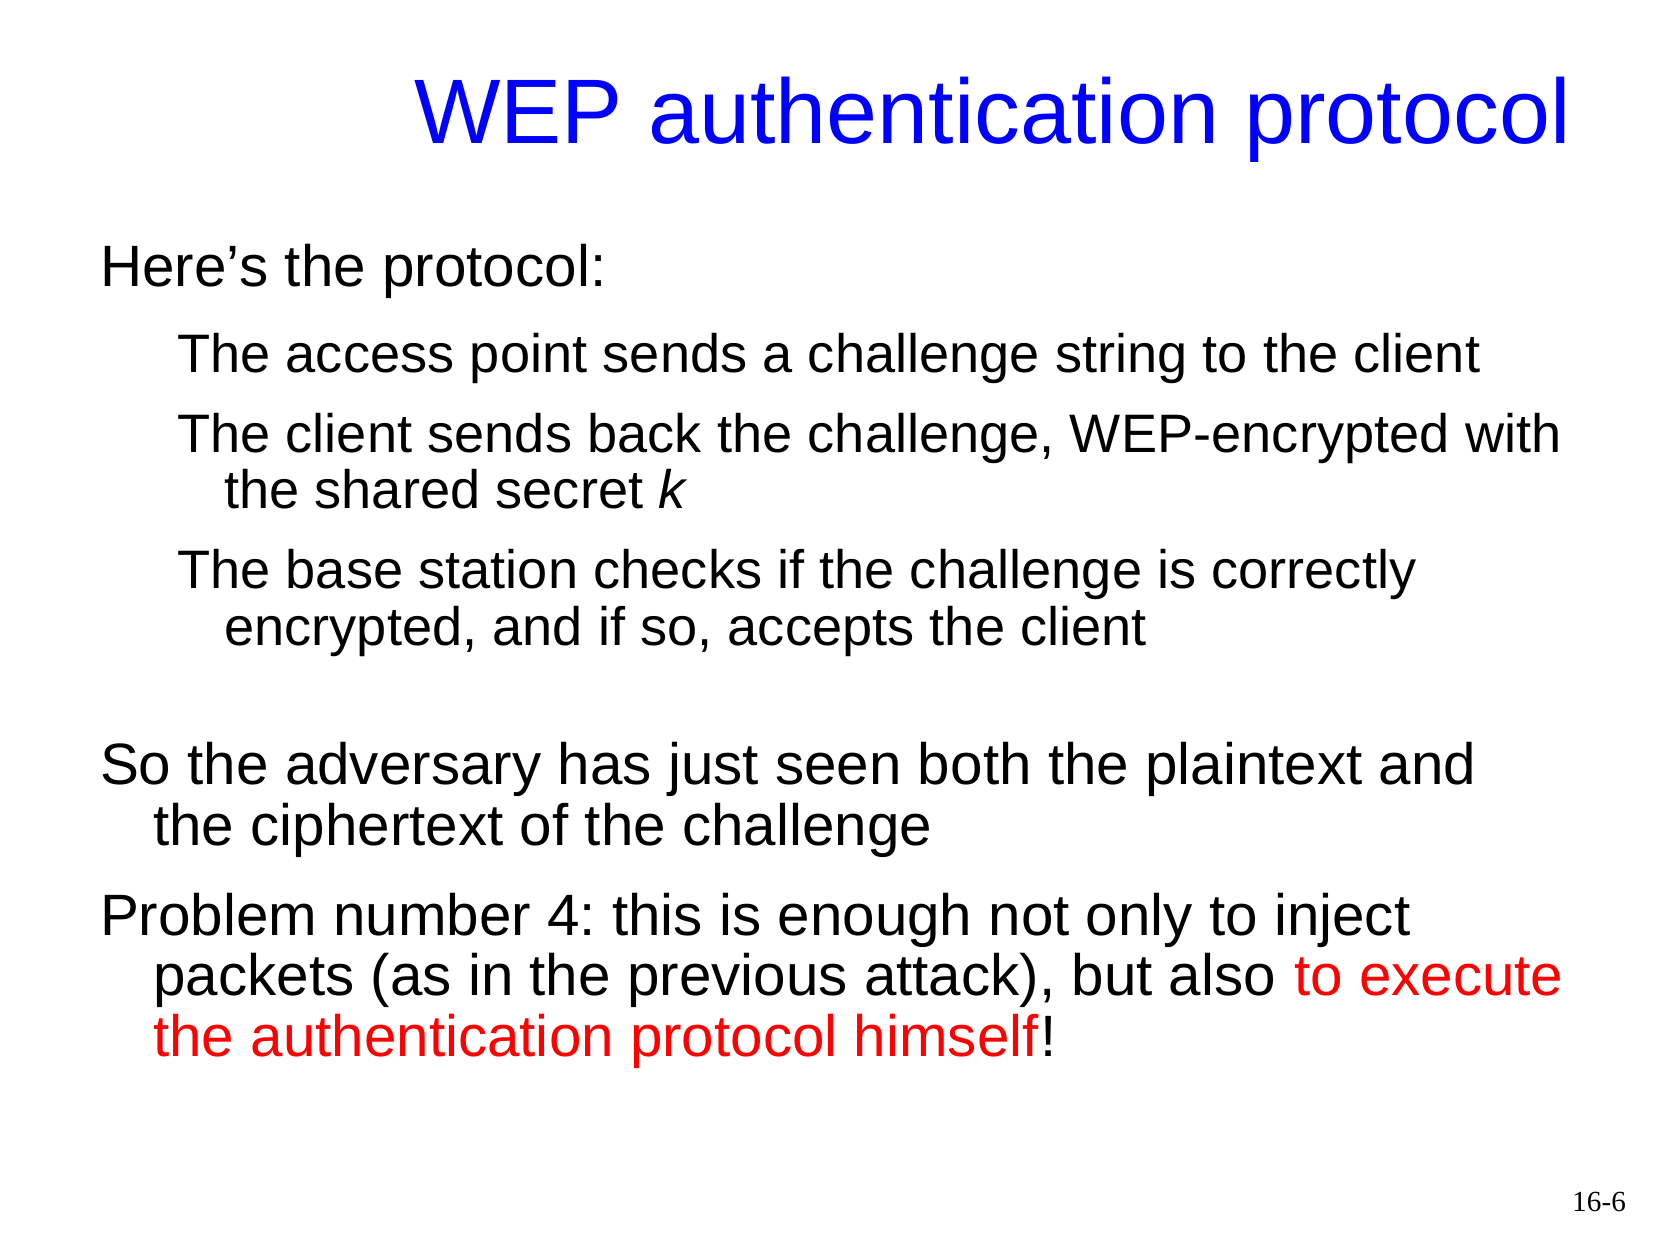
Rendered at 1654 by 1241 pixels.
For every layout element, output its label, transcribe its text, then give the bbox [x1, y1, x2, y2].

list Here’s the protocol: The access point sends a challenge string to the client The client sends back the challenge, WEP-encrypted with the shared secret k The base station checks if the challenge is correctly encrypted, and if so, accepts the client So the adversary has just seen both the plaintext and the ciphertext of the challenge Problem number 4: this is enough not only to inject packets (as in the previous attack), but also to execute the authentication protocol himself! [82, 237, 1571, 1156]
title WEP authentication protocol [84, 18, 1573, 211]
